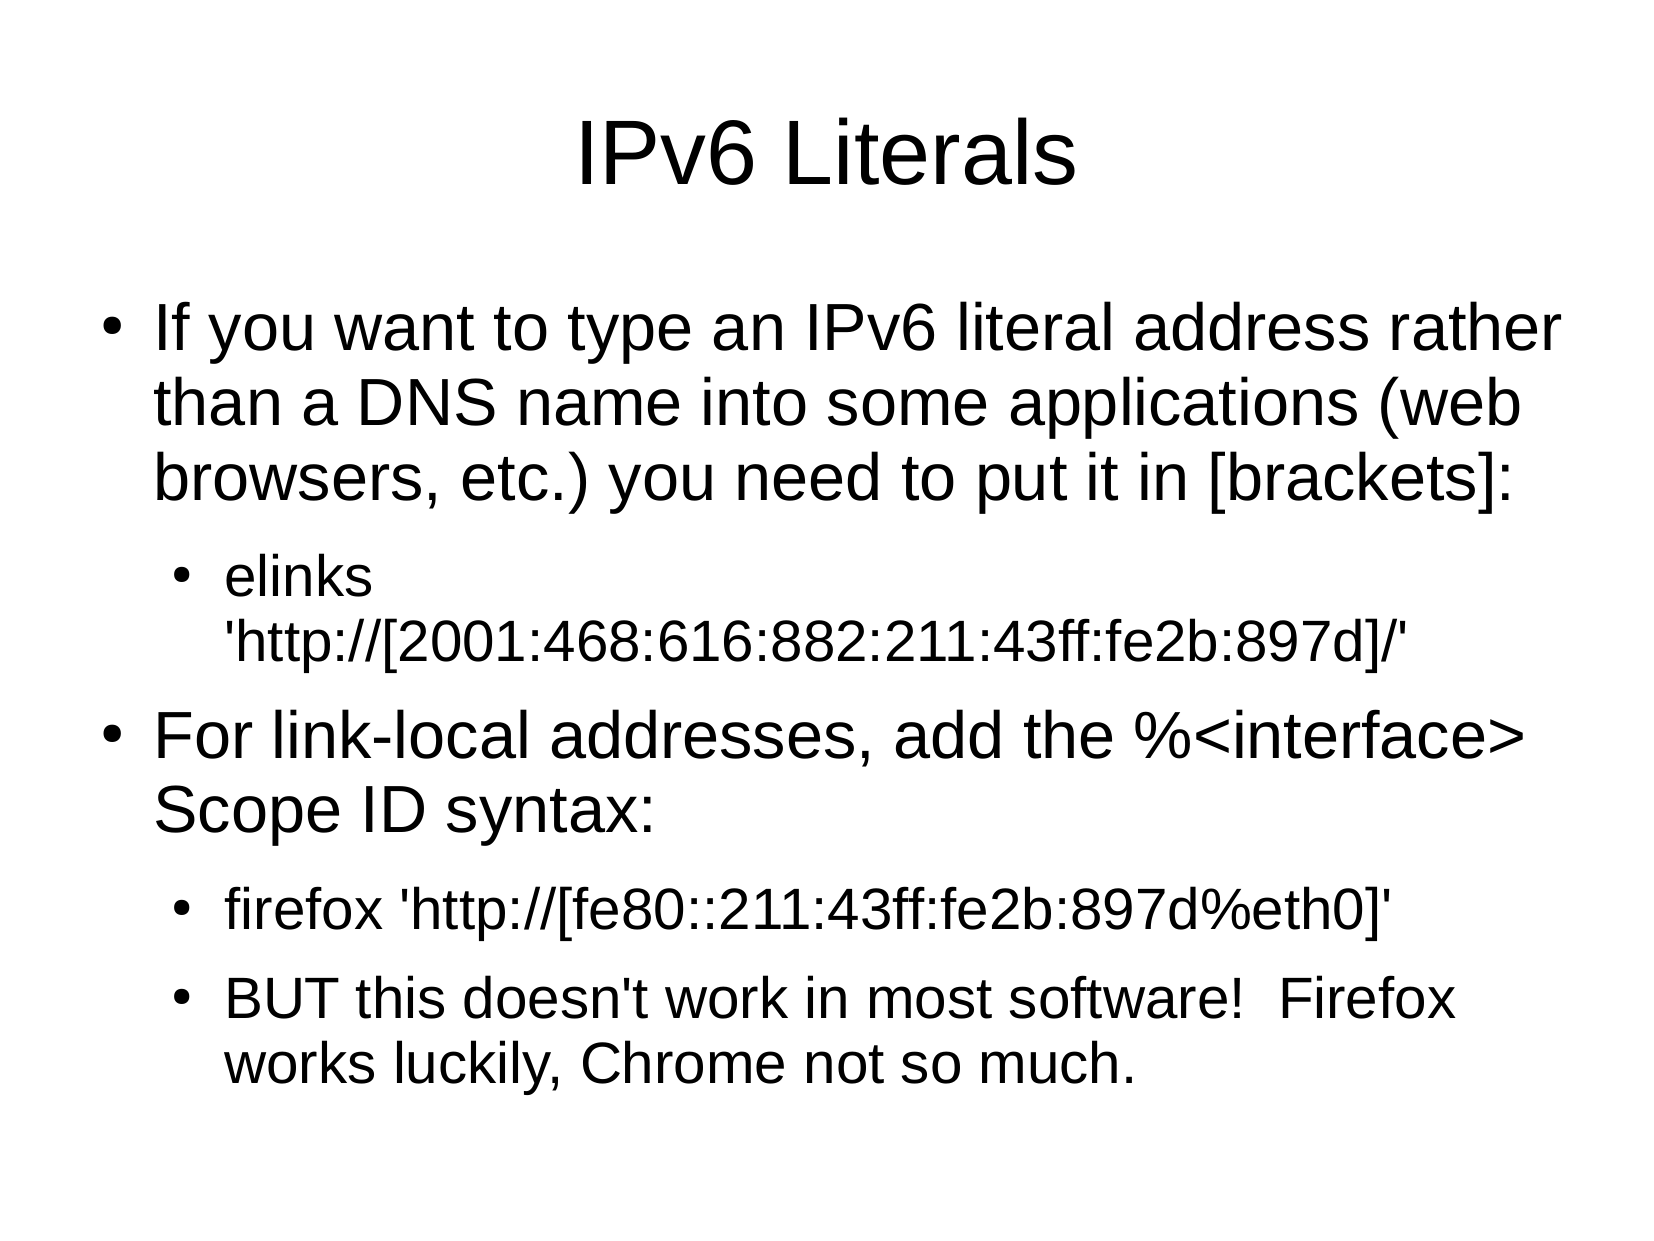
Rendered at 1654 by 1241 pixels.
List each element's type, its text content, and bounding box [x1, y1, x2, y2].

title IPv6 Literals [82, 56, 1571, 250]
list If you want to type an IPv6 literal address rather than a DNS name into some applications (web browsers, etc.) you need to put it in [brackets]: elinks 'http://[2001:468:616:882:211:43ff:fe2b:897d]/' For link-local addresses, add the %<interface> Scope ID syntax: firefox 'http://[fe80::211:43ff:fe2b:897d%eth0]' BUT this doesn't work in most software! Firefox works luckily, Chrome not so much. [82, 290, 1571, 1096]
